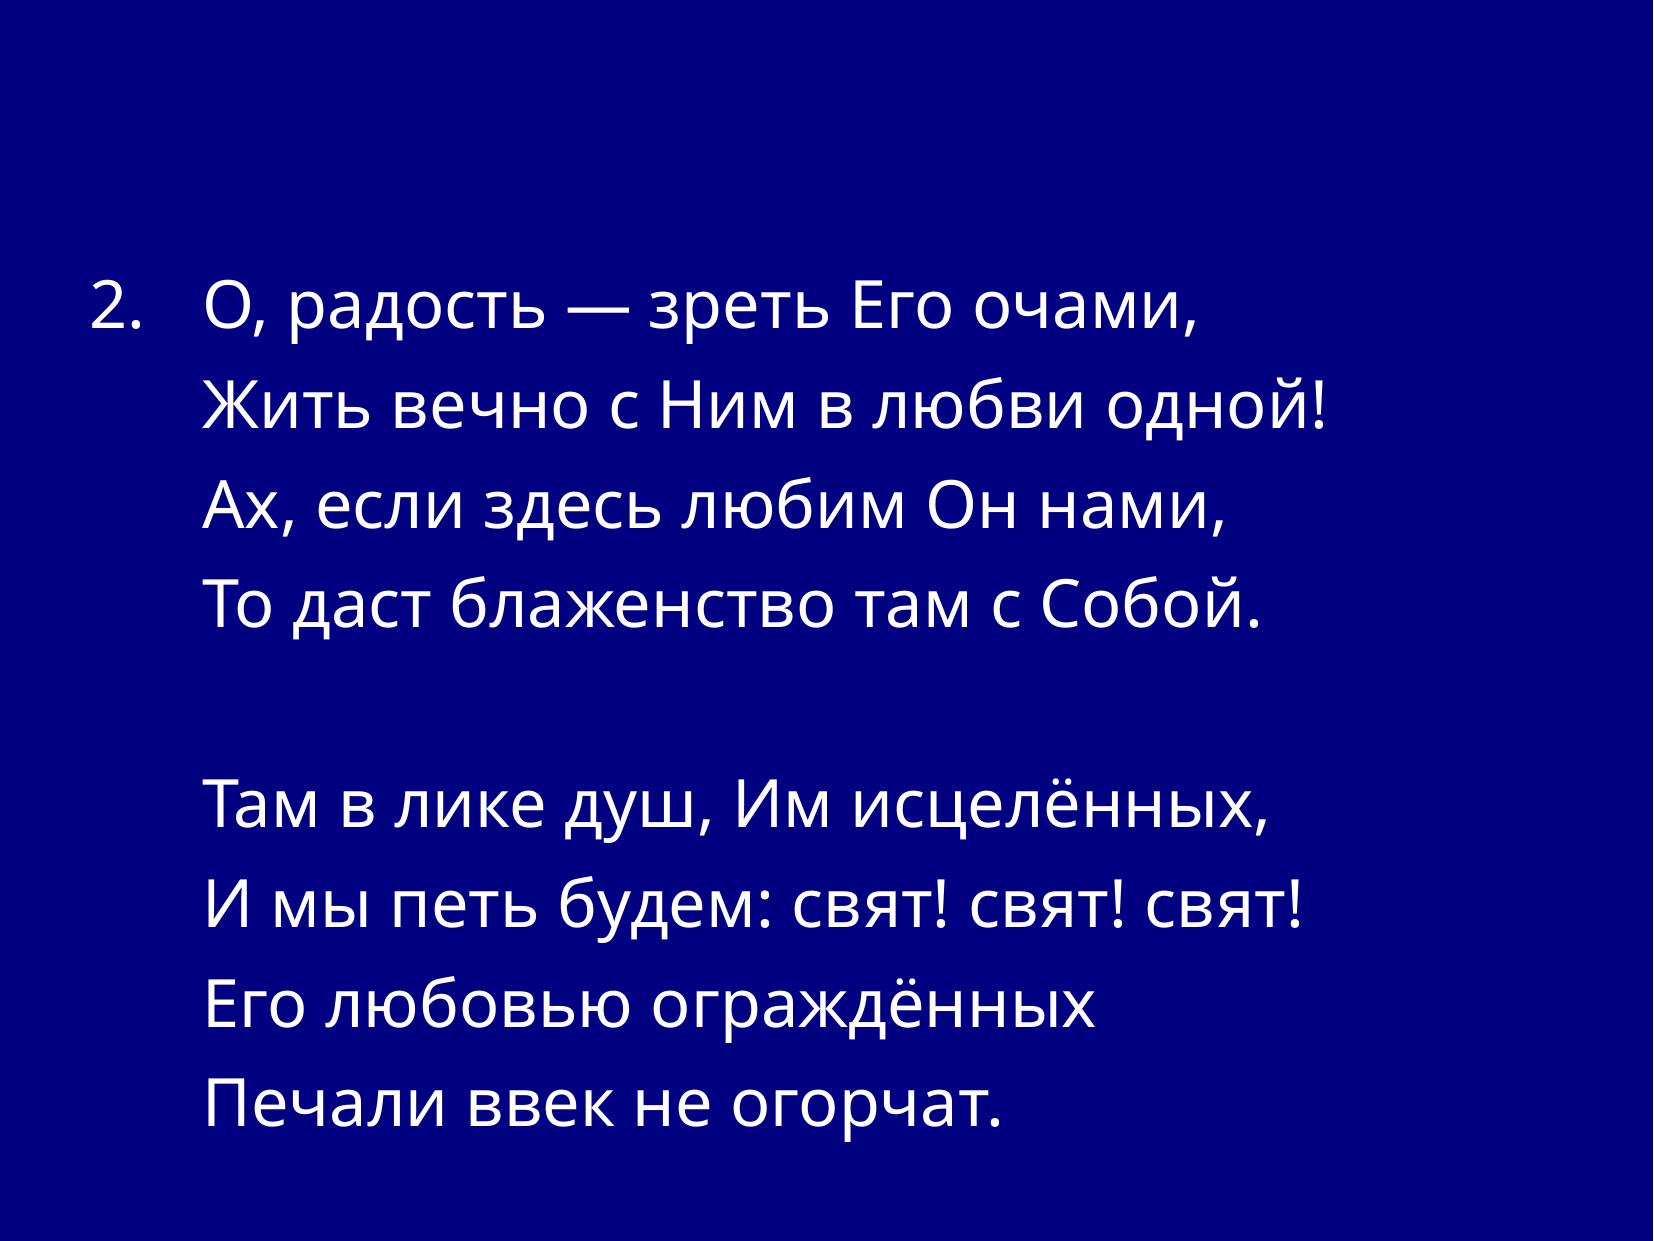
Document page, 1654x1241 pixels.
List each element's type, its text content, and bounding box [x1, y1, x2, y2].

text_box 2. О, радость — зреть Его очами, Жить вечно с Ним в любви одной! Ах, если здесь любим Он нами, То даст блаженство там с Собой. Там в лике душ, Им исцелённых, И мы петь будем: свят! свят! свят! Его любовью ограждённых Печали ввек не огорчат. [75, 150, 1576, 1163]
